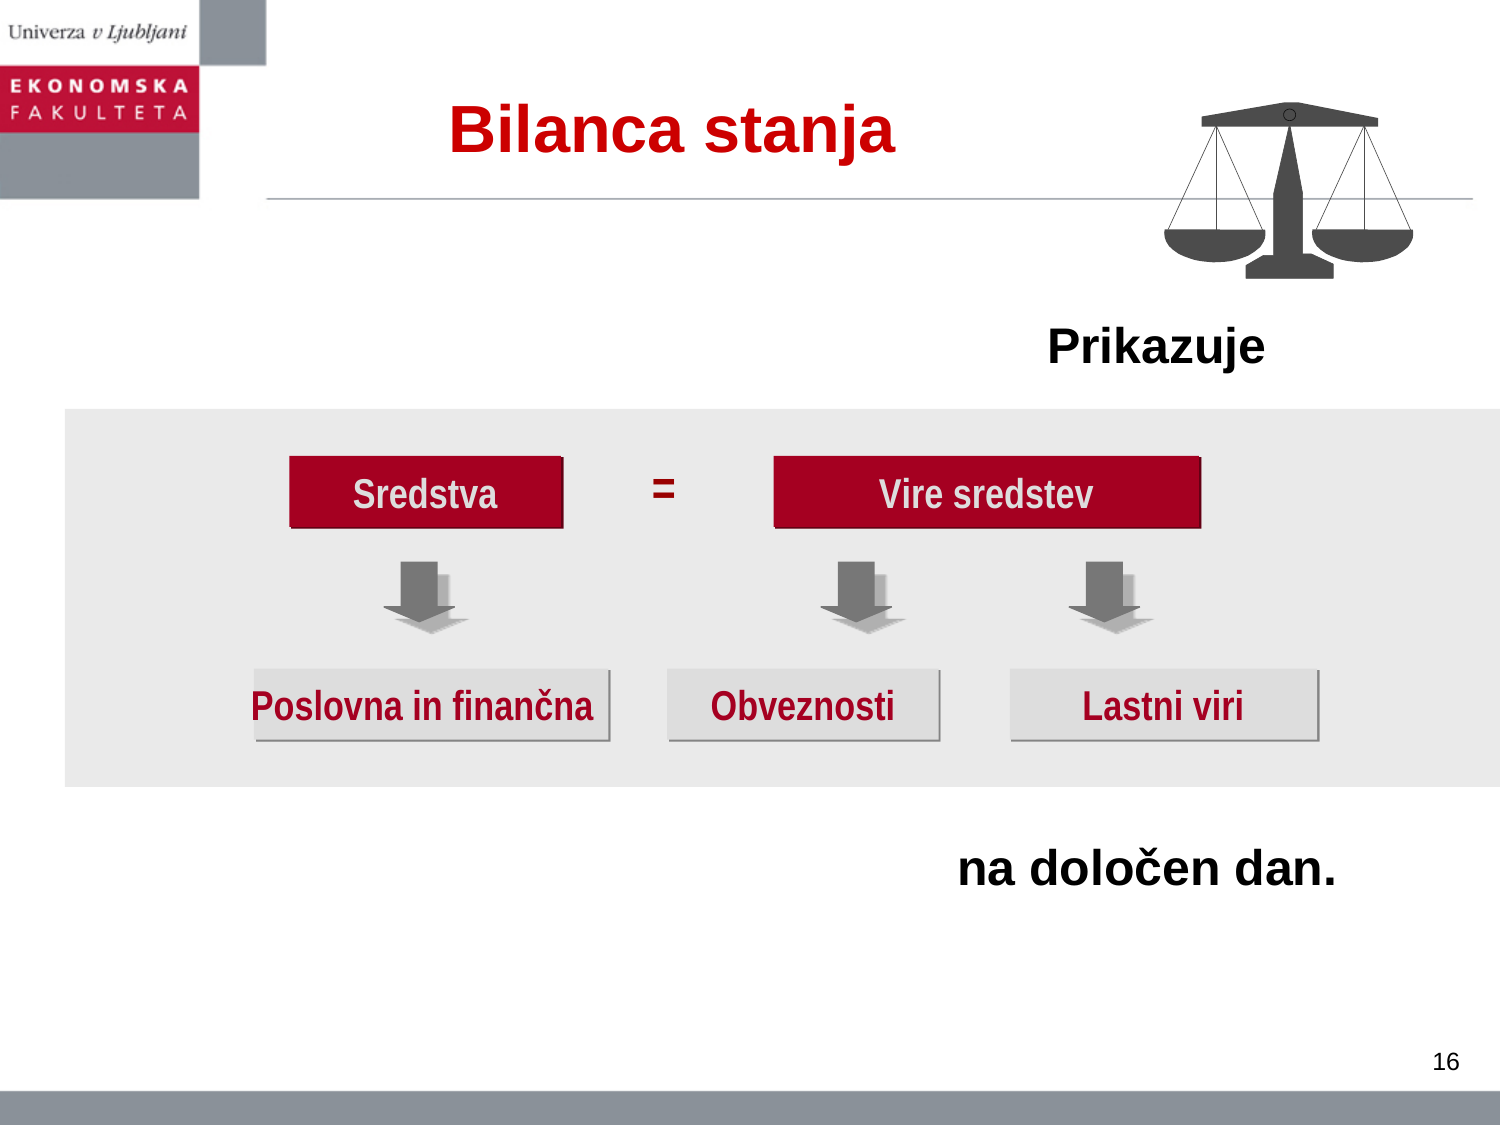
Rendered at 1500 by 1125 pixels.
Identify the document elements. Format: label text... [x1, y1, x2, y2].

chart [1163, 101, 1414, 279]
text_box Lastni viri [1009, 668, 1318, 740]
text_box Vire sredstev [773, 455, 1199, 527]
text_box Prikazuje [123, 160, 1282, 454]
picture [0, 0, 1500, 1125]
text_box Poslovna in finančna [253, 668, 609, 740]
text_box Sredstva [289, 455, 561, 527]
text_box [64, 408, 1500, 787]
text_box Obveznosti [667, 668, 939, 740]
text_box = [636, 447, 691, 524]
text_box Bilanca stanja [433, 78, 911, 160]
text_box <number> [1162, 1037, 1476, 1101]
text_box na določen dan. [194, 828, 1353, 904]
